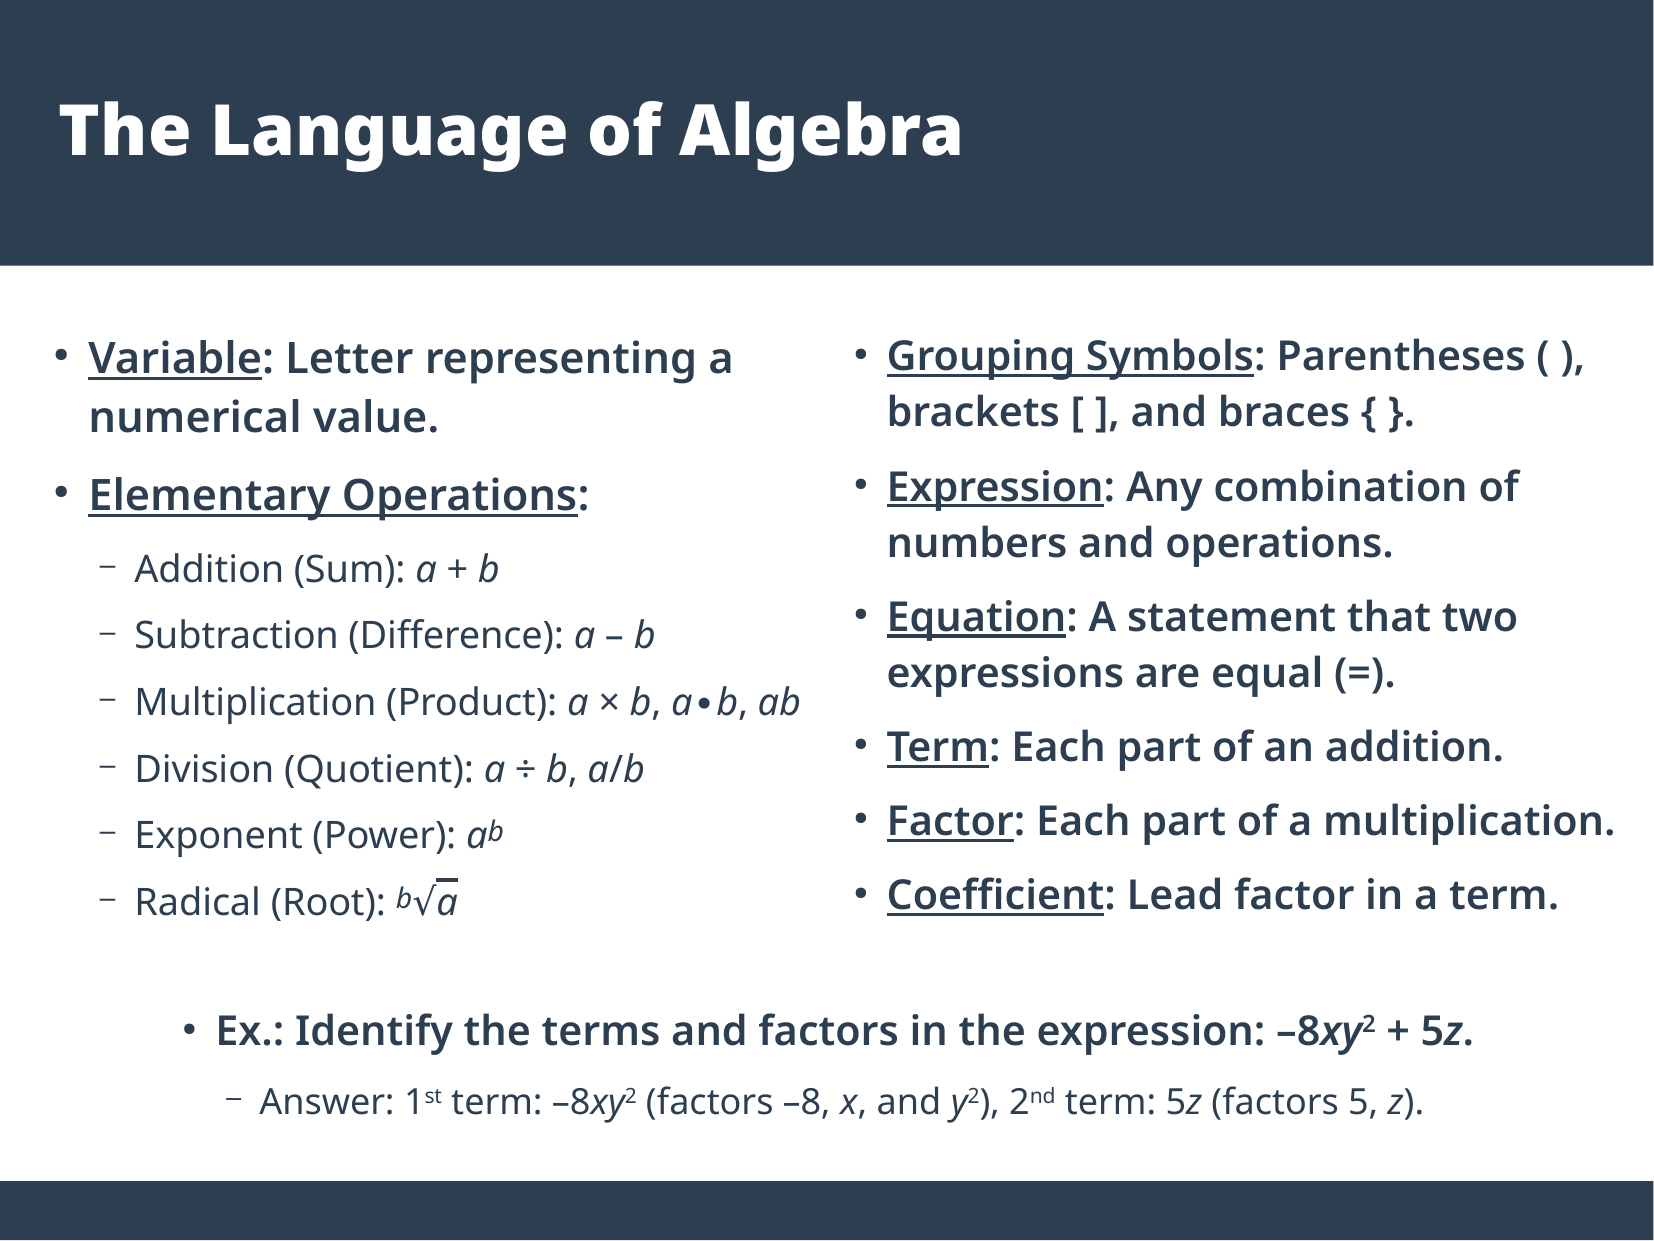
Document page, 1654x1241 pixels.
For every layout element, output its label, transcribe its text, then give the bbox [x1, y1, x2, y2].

title The Language of Algebra [59, 49, 1595, 207]
list Ex.: Identify the terms and factors in the expression: –8xy2 + 5z. Answer: 1st term: –8xy2 (factors –8, x, and y2), 2nd term: 5z (factors 5, z). [171, 1001, 1483, 1134]
list Grouping Symbols: Parentheses ( ), brackets [ ], and braces { }. Expression: Any combination of numbers and operations. Equation: A statement that two expressions are equal (=). Term: Each part of an addition. Factor: Each part of a multiplication. Coefficient: Lead factor in a term. [842, 326, 1620, 957]
list Variable: Letter representing a numerical value. Elementary Operations: Addition (Sum): a + b Subtraction (Difference): a – b Multiplication (Product): a × b, a∙b, ab Division (Quotient): a ÷ b, a/b Exponent (Power): ab Radical (Root): b√a [42, 326, 814, 957]
